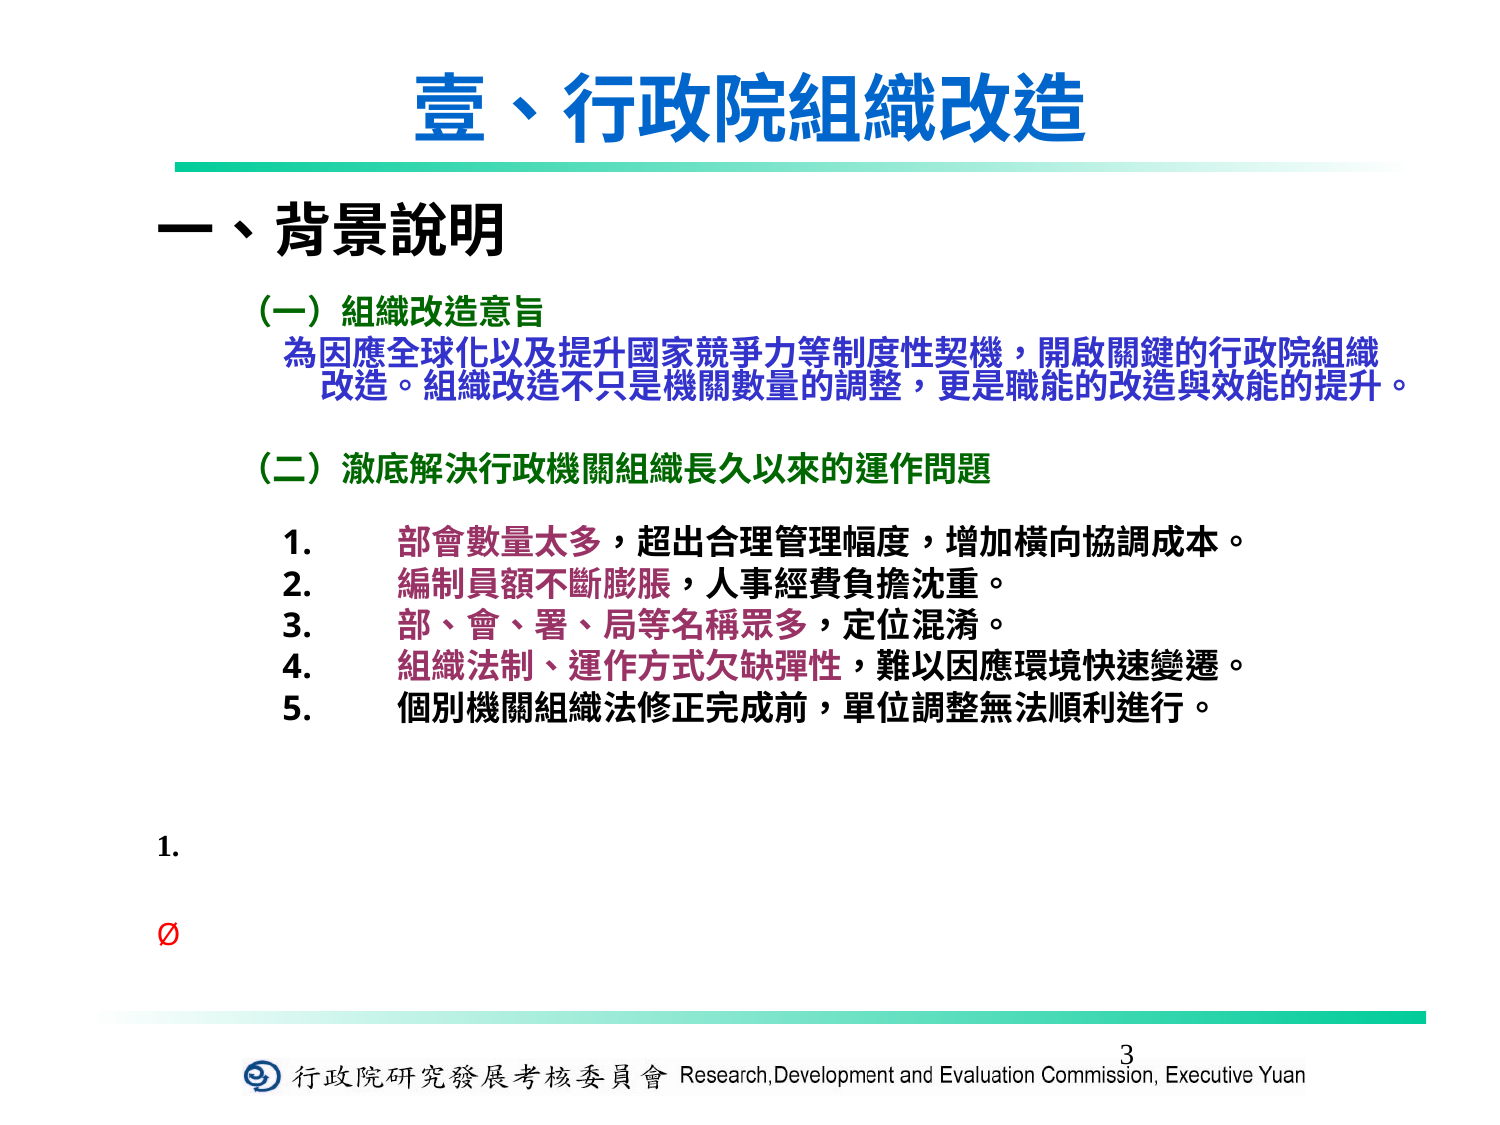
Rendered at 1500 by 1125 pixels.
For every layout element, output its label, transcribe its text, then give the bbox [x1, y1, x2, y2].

text_box [1104, 1027, 1455, 1106]
list （一）組織改造意旨 為因應全球化以及提升國家競爭力等制度性契機，開啟關鍵的行政院組織改造。組織改造不只是機關數量的調整，更是職能的改造與效能的提升。 （二）澈底解決行政機關組織長久以來的運作問題 部會數量太多，超出合理管理幅度，增加橫向協調成本。 編制員額不斷膨脹，人事經費負擔沈重。 部、會、署、局等名稱眾多，定位混淆。 組織法制、運作方式欠缺彈性，難以因應環境快速變遷。 個別機關組織法修正完成前，單位調整無法順利進行。 [141, 290, 1423, 917]
title 壹、行政院組織改造 [112, 31, 1388, 182]
text_box 一、背景說明 [141, 185, 768, 272]
